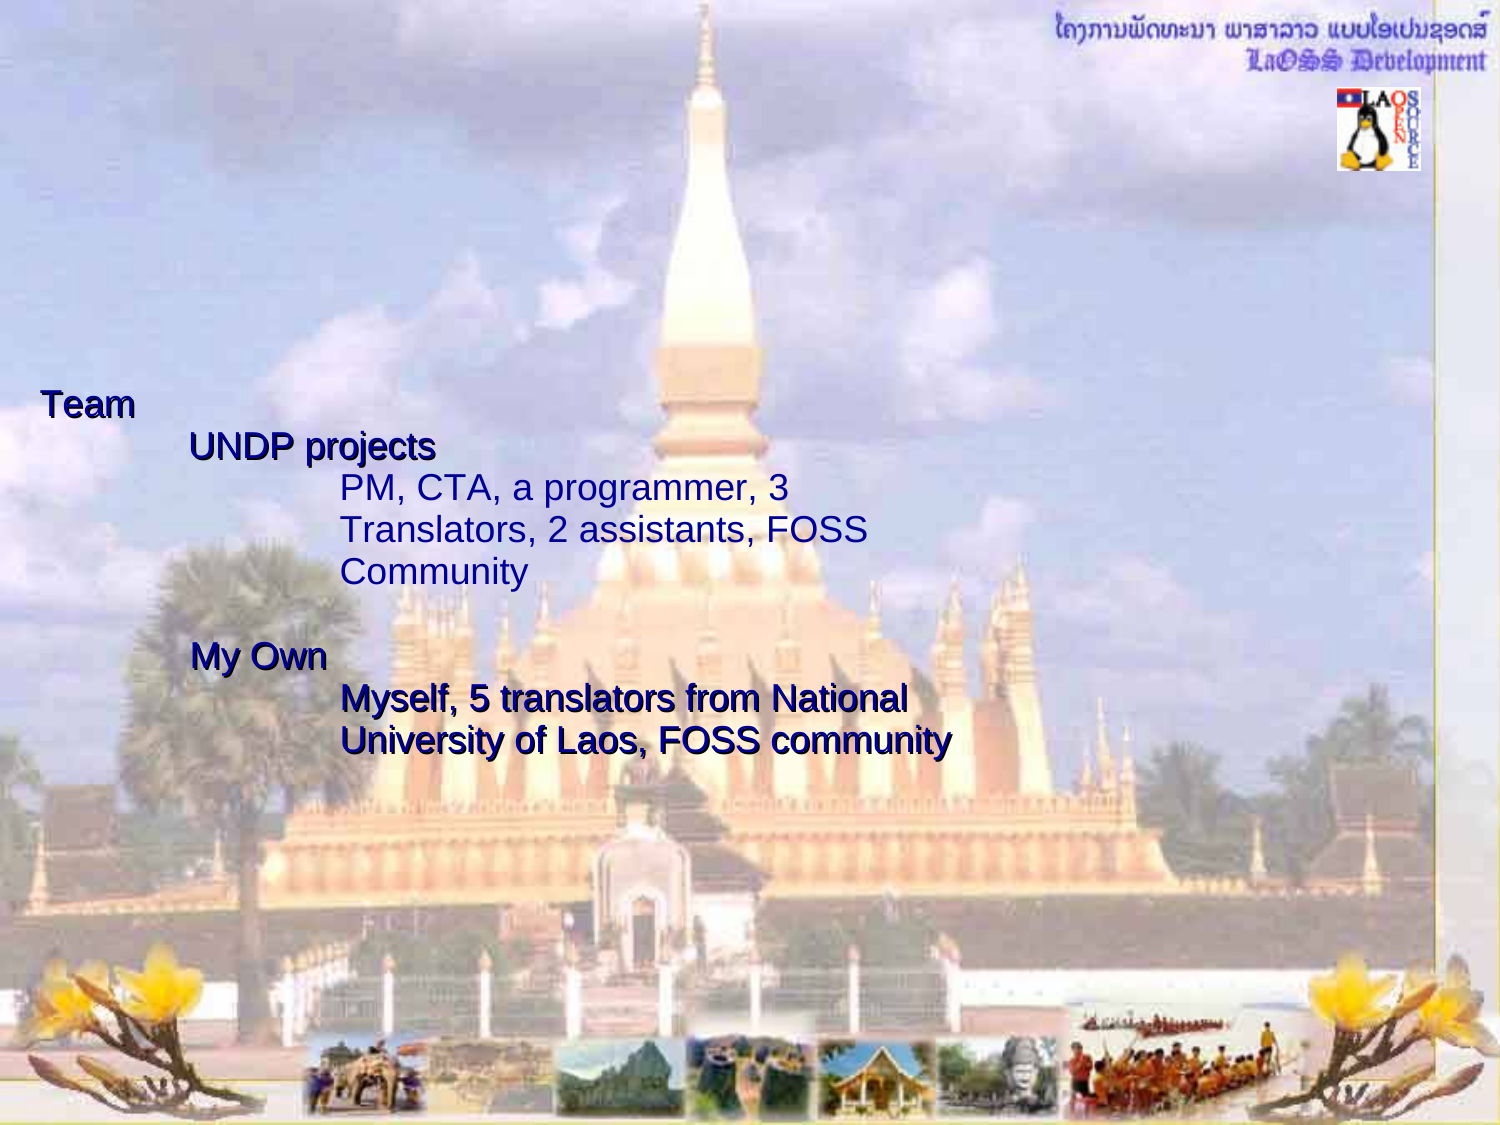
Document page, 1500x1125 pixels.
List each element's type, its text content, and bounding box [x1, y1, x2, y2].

picture [0, 0, 1500, 1125]
text_box Team UNDP projects PM, CTA, a programmer, 3 Translators, 2 assistants, FOSS Community My Own Myself, 5 translators from National University of Laos, FOSS community [24, 375, 975, 853]
